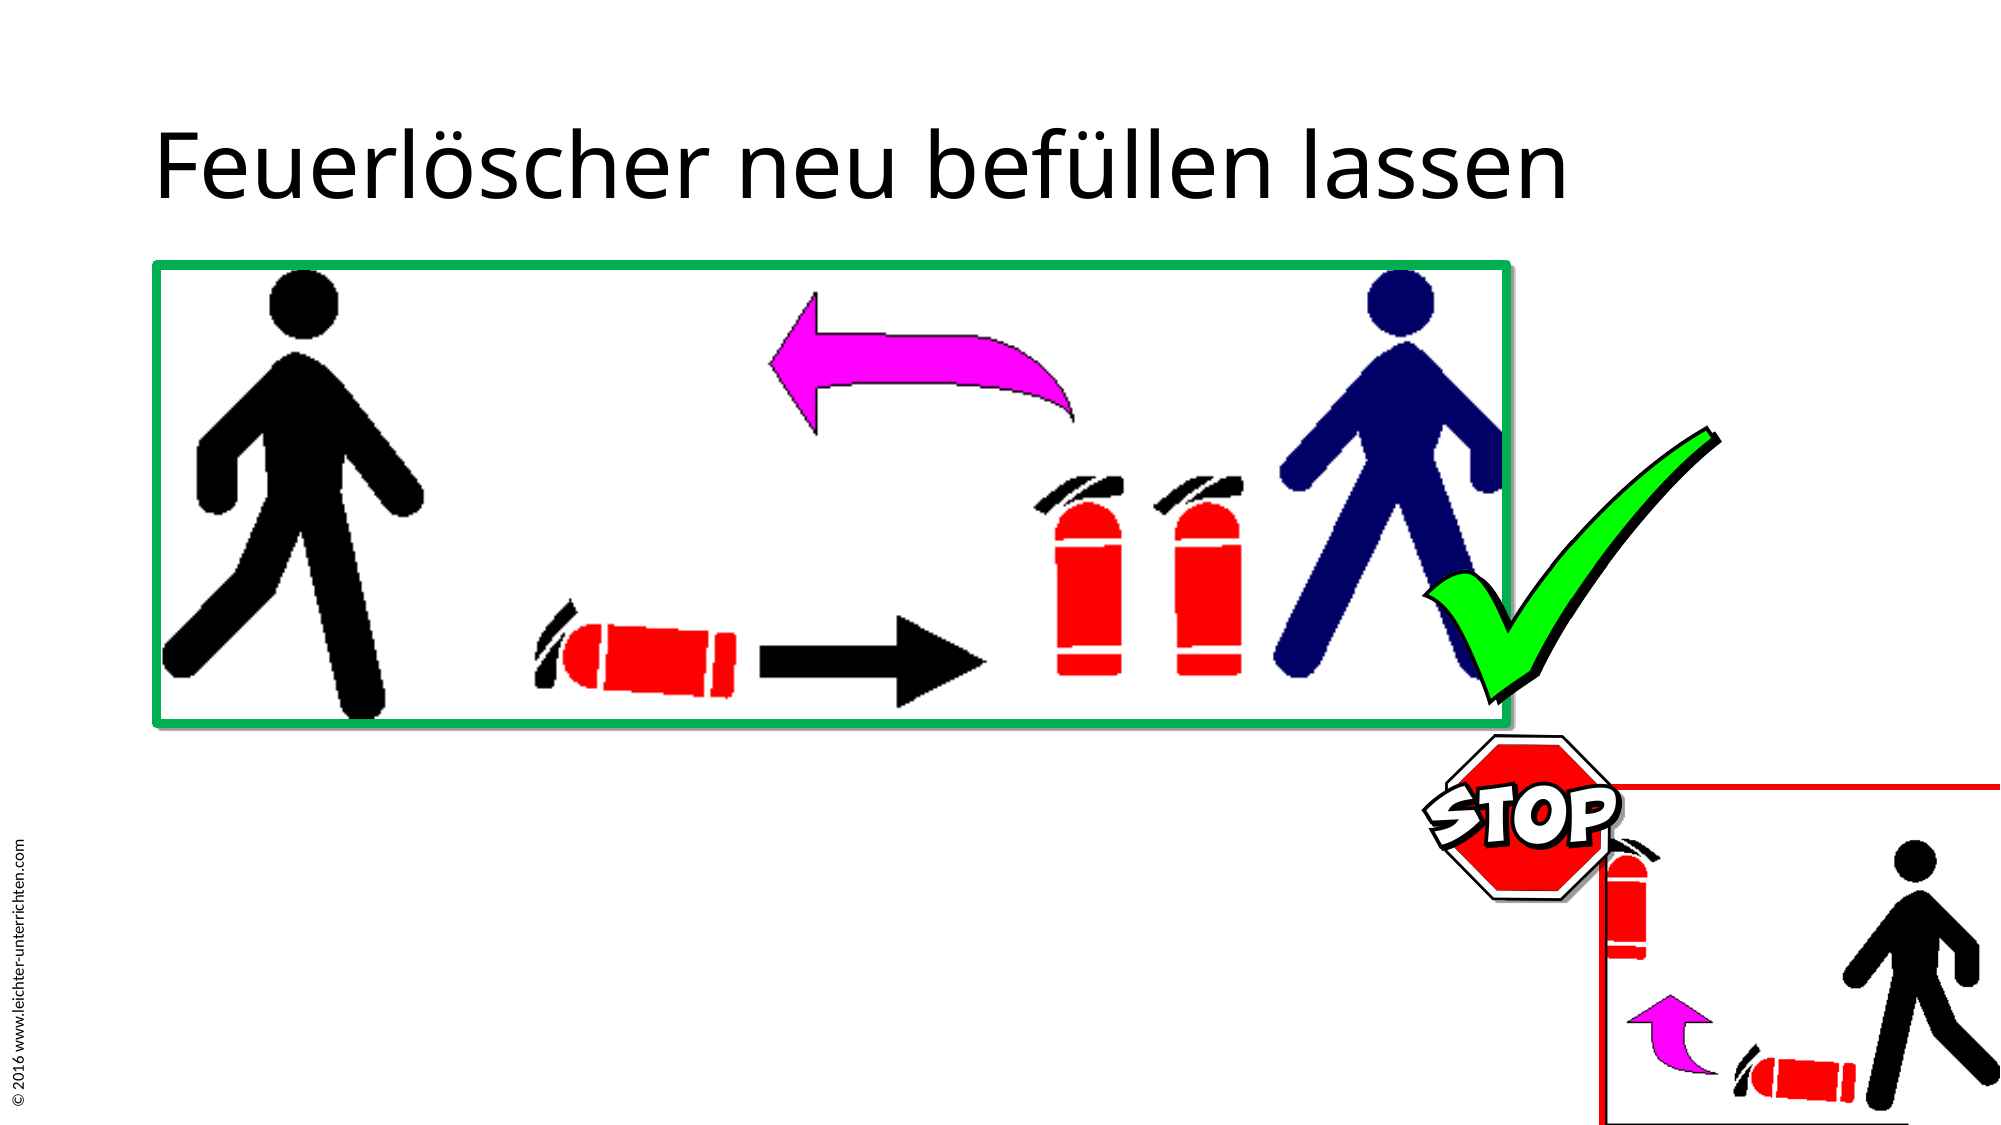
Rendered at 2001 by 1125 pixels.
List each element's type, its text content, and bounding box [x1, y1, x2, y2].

picture [1421, 734, 2000, 1125]
title Feuerlöscher neu befüllen lassen [137, 59, 1863, 278]
picture [161, 269, 1722, 719]
